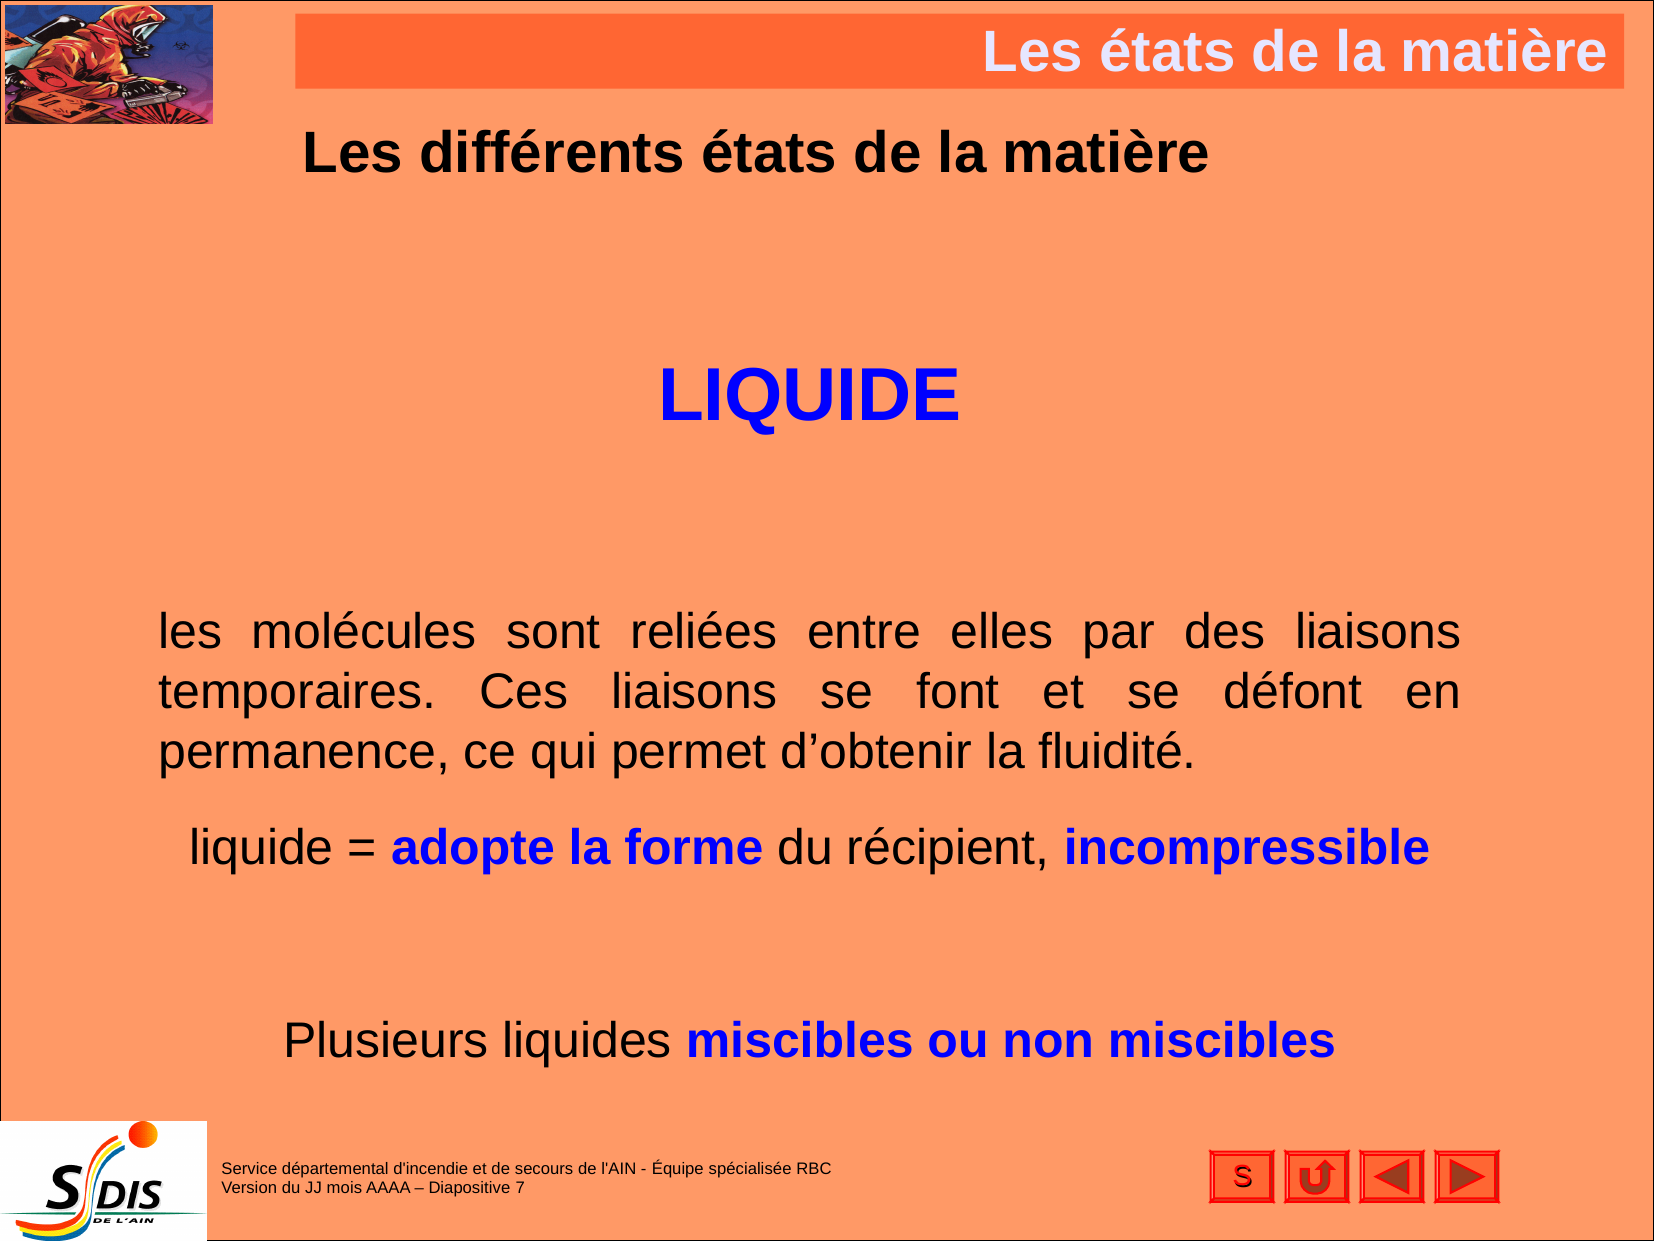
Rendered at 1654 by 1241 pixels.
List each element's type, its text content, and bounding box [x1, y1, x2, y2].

text_box Les états de la matière [295, 13, 1625, 89]
picture [0, 1121, 207, 1241]
picture [5, 5, 213, 124]
text_box LIQUIDE les molécules sont reliées entre elles par des liaisons temporaires. Ces liaisons se font et se défont en permanence, ce qui permet d’obtenir la fluidité. liquide = adopte la forme du récipient, incompressible Plusieurs liquides miscibles ou non miscibles [143, 337, 1477, 1076]
text_box Les différents états de la matière [287, 112, 1227, 193]
